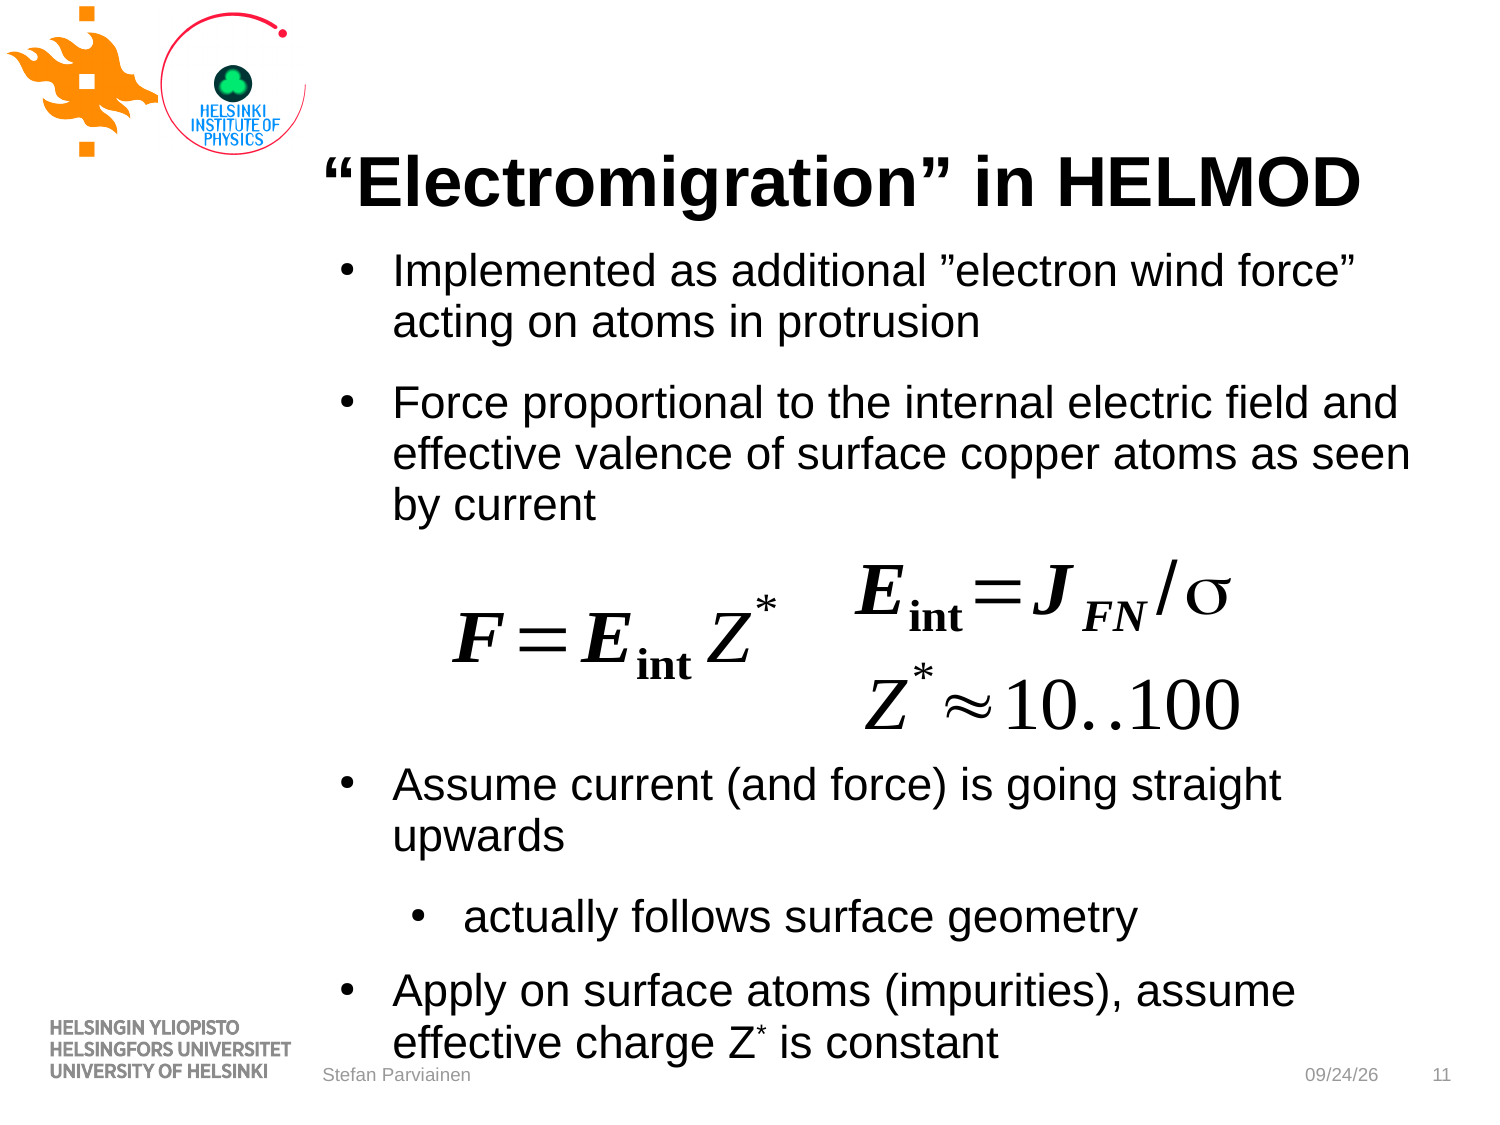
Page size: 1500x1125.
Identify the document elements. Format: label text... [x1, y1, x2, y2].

picture [0, 0, 307, 171]
picture [32, 1001, 309, 1096]
list Implemented as additional ”electron wind force” acting on atoms in protrusion Force proportional to the internal electric field and effective valence of surface copper atoms as seen by current [321, 244, 1447, 758]
chart [855, 651, 1249, 746]
chart [442, 584, 786, 690]
title “Electromigration” in HELMOD [321, 87, 1447, 244]
list Assume current (and force) is going straight upwards actually follows surface geometry Apply on surface atoms (impurities), assume effective charge Z* is constant [321, 758, 1447, 1068]
chart [843, 547, 1242, 642]
